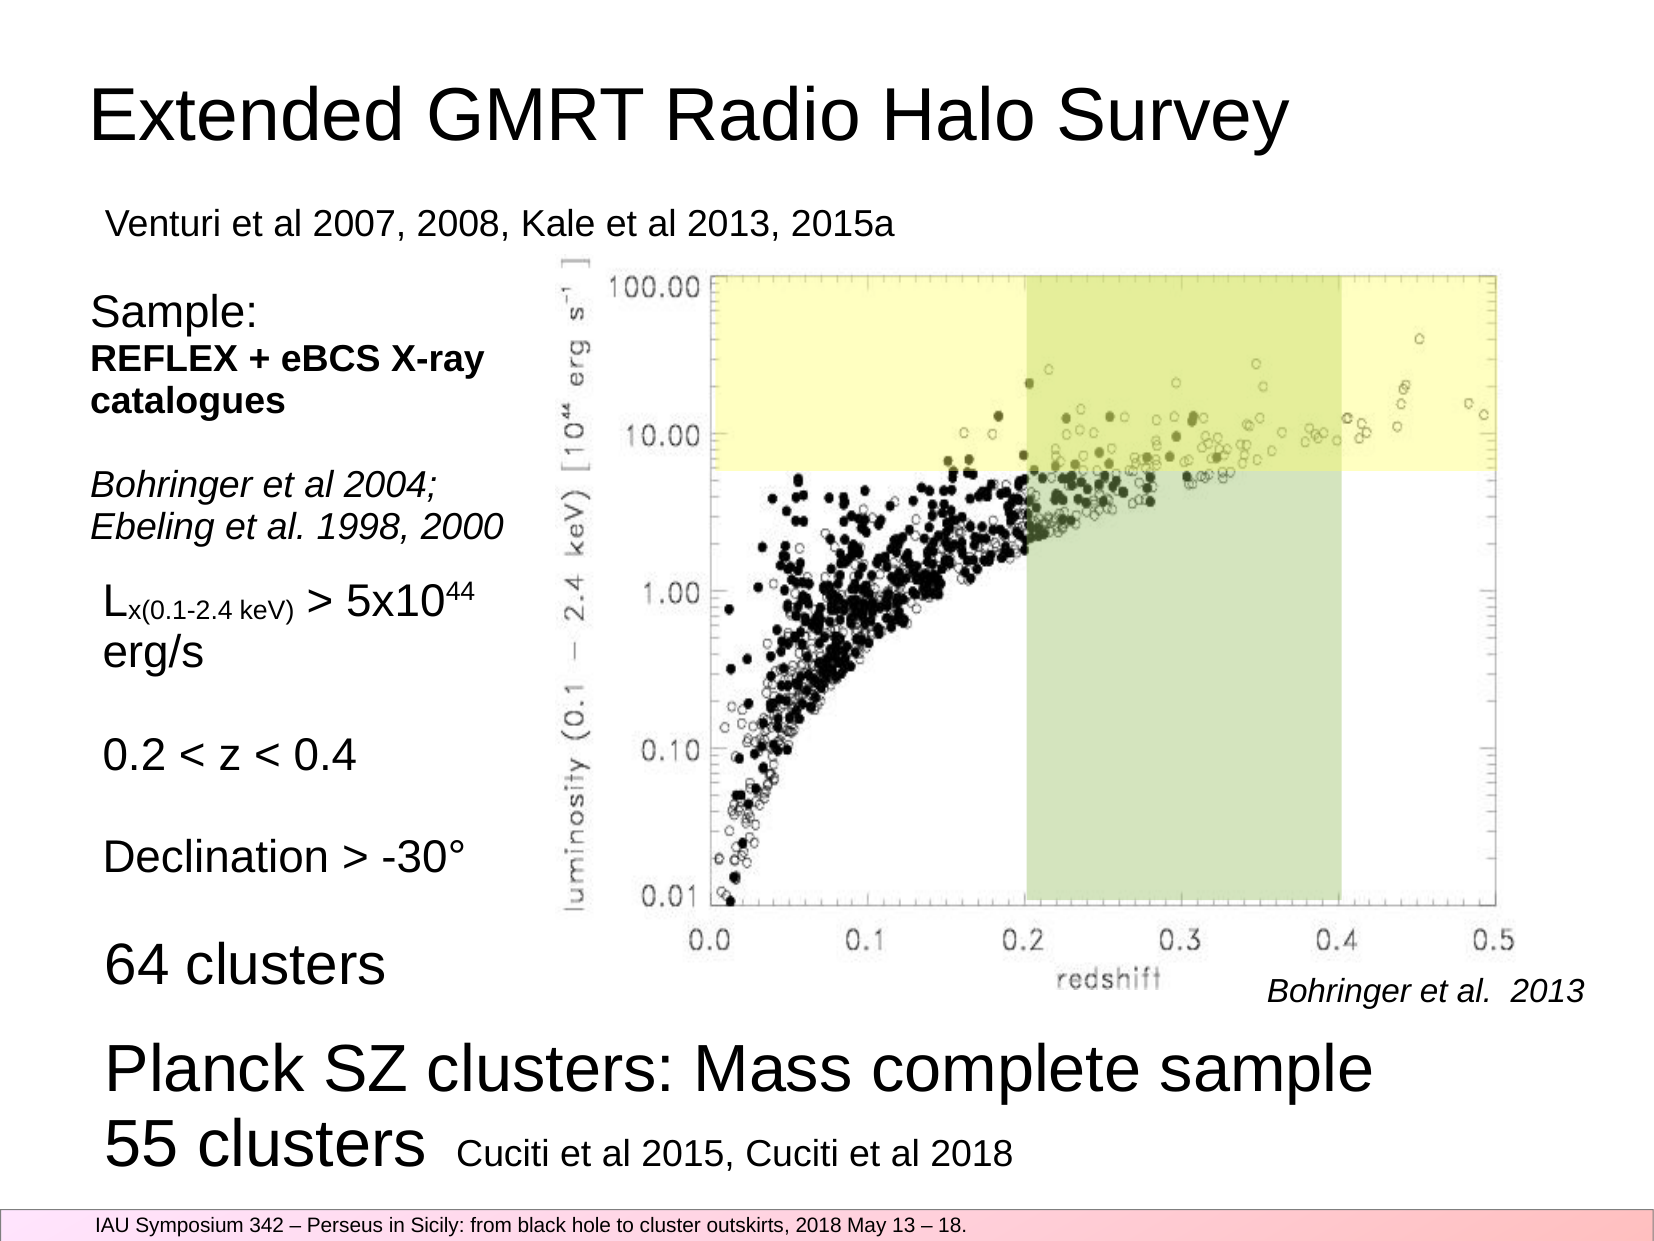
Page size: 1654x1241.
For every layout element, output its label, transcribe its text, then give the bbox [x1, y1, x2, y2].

text_box Bohringer et al. 2013 [1104, 964, 1600, 1018]
text_box [715, 275, 1498, 901]
text_box Sample: REFLEX + eBCS X-ray catalogues Bohringer et al 2004; Ebeling et al. 1998, 2000 [75, 278, 541, 555]
text_box Lx(0.1-2.4 keV) > 5x1044 erg/s 0.2 < z < 0.4 Declination > -30° [87, 567, 555, 907]
text_box Venturi et al 2007, 2008, Kale et al 2013, 2015a [90, 195, 931, 252]
text_box 64 clusters [90, 924, 976, 1005]
picture [555, 254, 1516, 990]
title Extended GMRT Radio Halo Survey [88, 51, 1506, 178]
text_box Planck SZ clusters: Mass complete sample 55 clusters Cuciti et al 2015, Cuciti et al 2018 [90, 1023, 1531, 1188]
